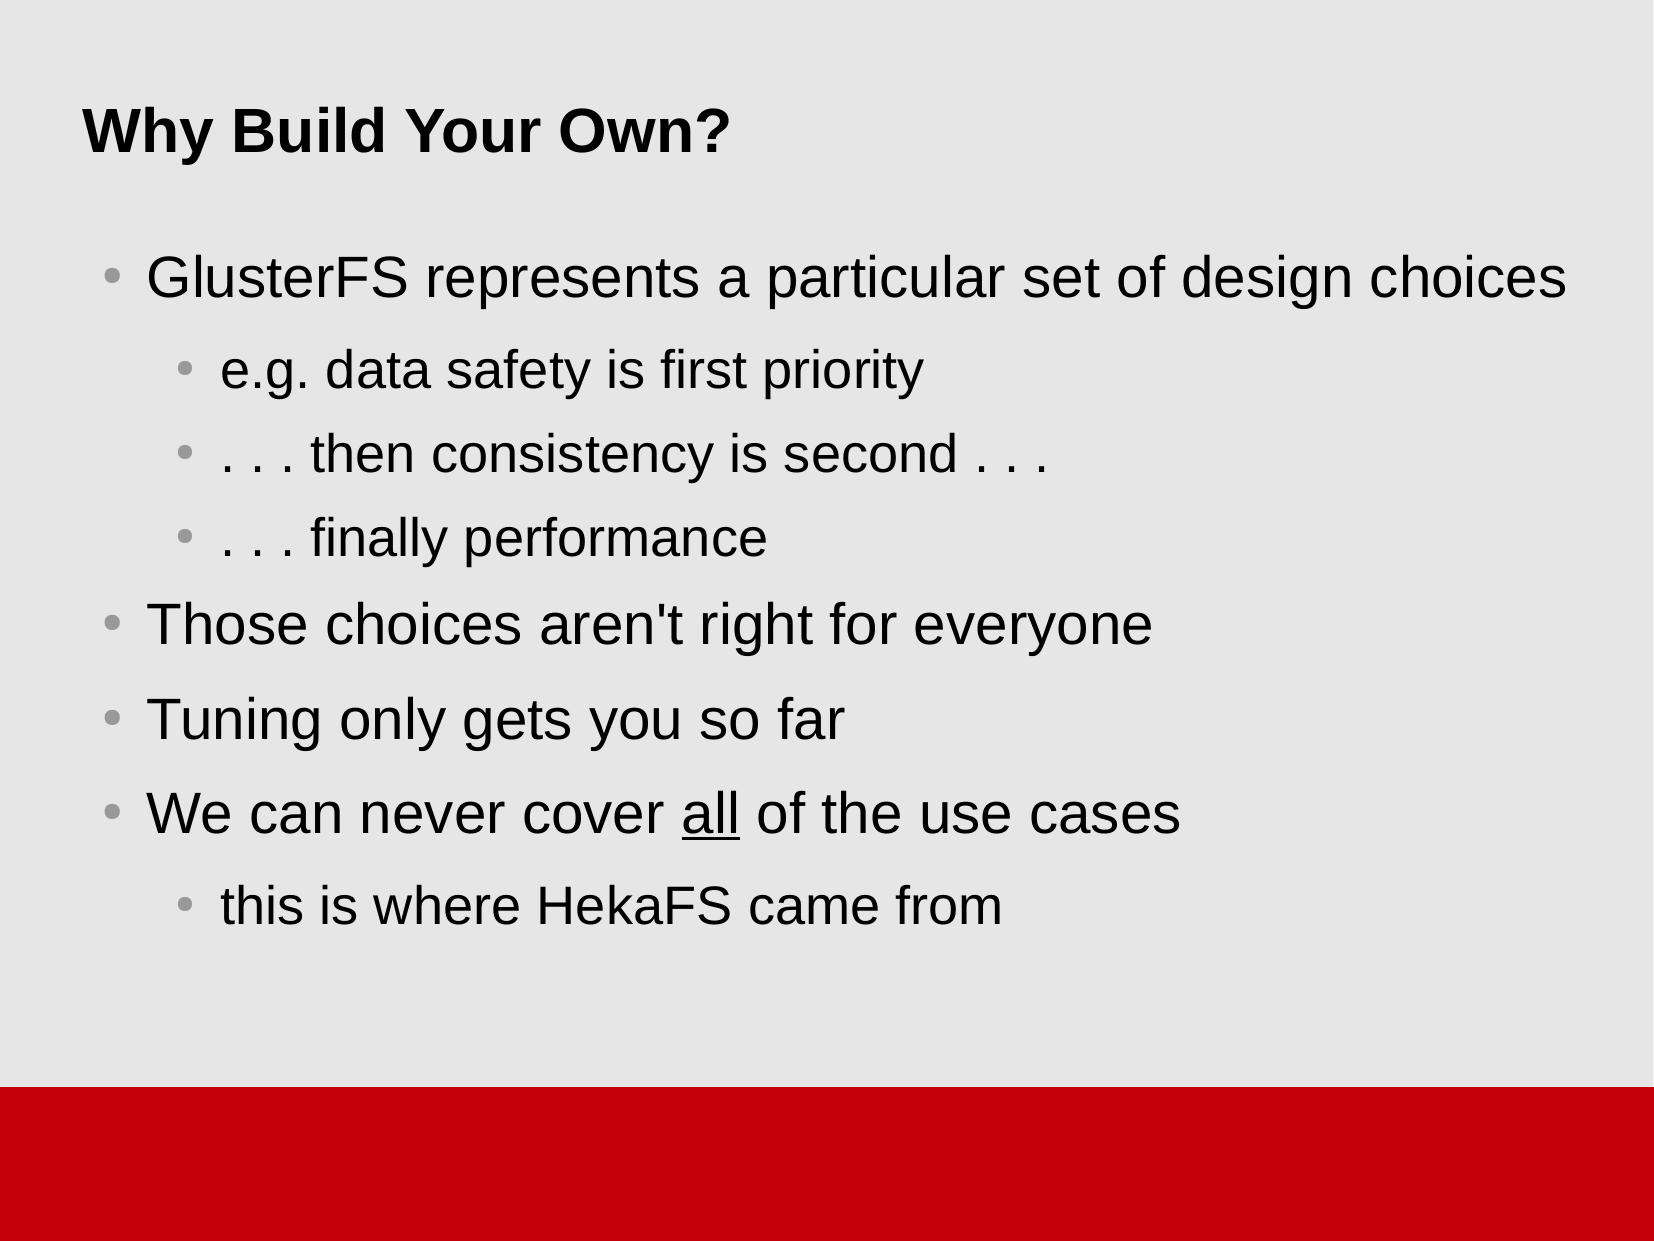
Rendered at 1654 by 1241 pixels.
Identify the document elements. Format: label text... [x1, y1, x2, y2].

list GlusterFS represents a particular set of design choices e.g. data safety is first priority . . . then consistency is second . . . . . . finally performance Those choices aren't right for everyone Tuning only gets you so far We can never cover all of the use cases this is where HekaFS came from [86, 244, 1576, 1039]
title Why Build Your Own? [82, 37, 1571, 226]
